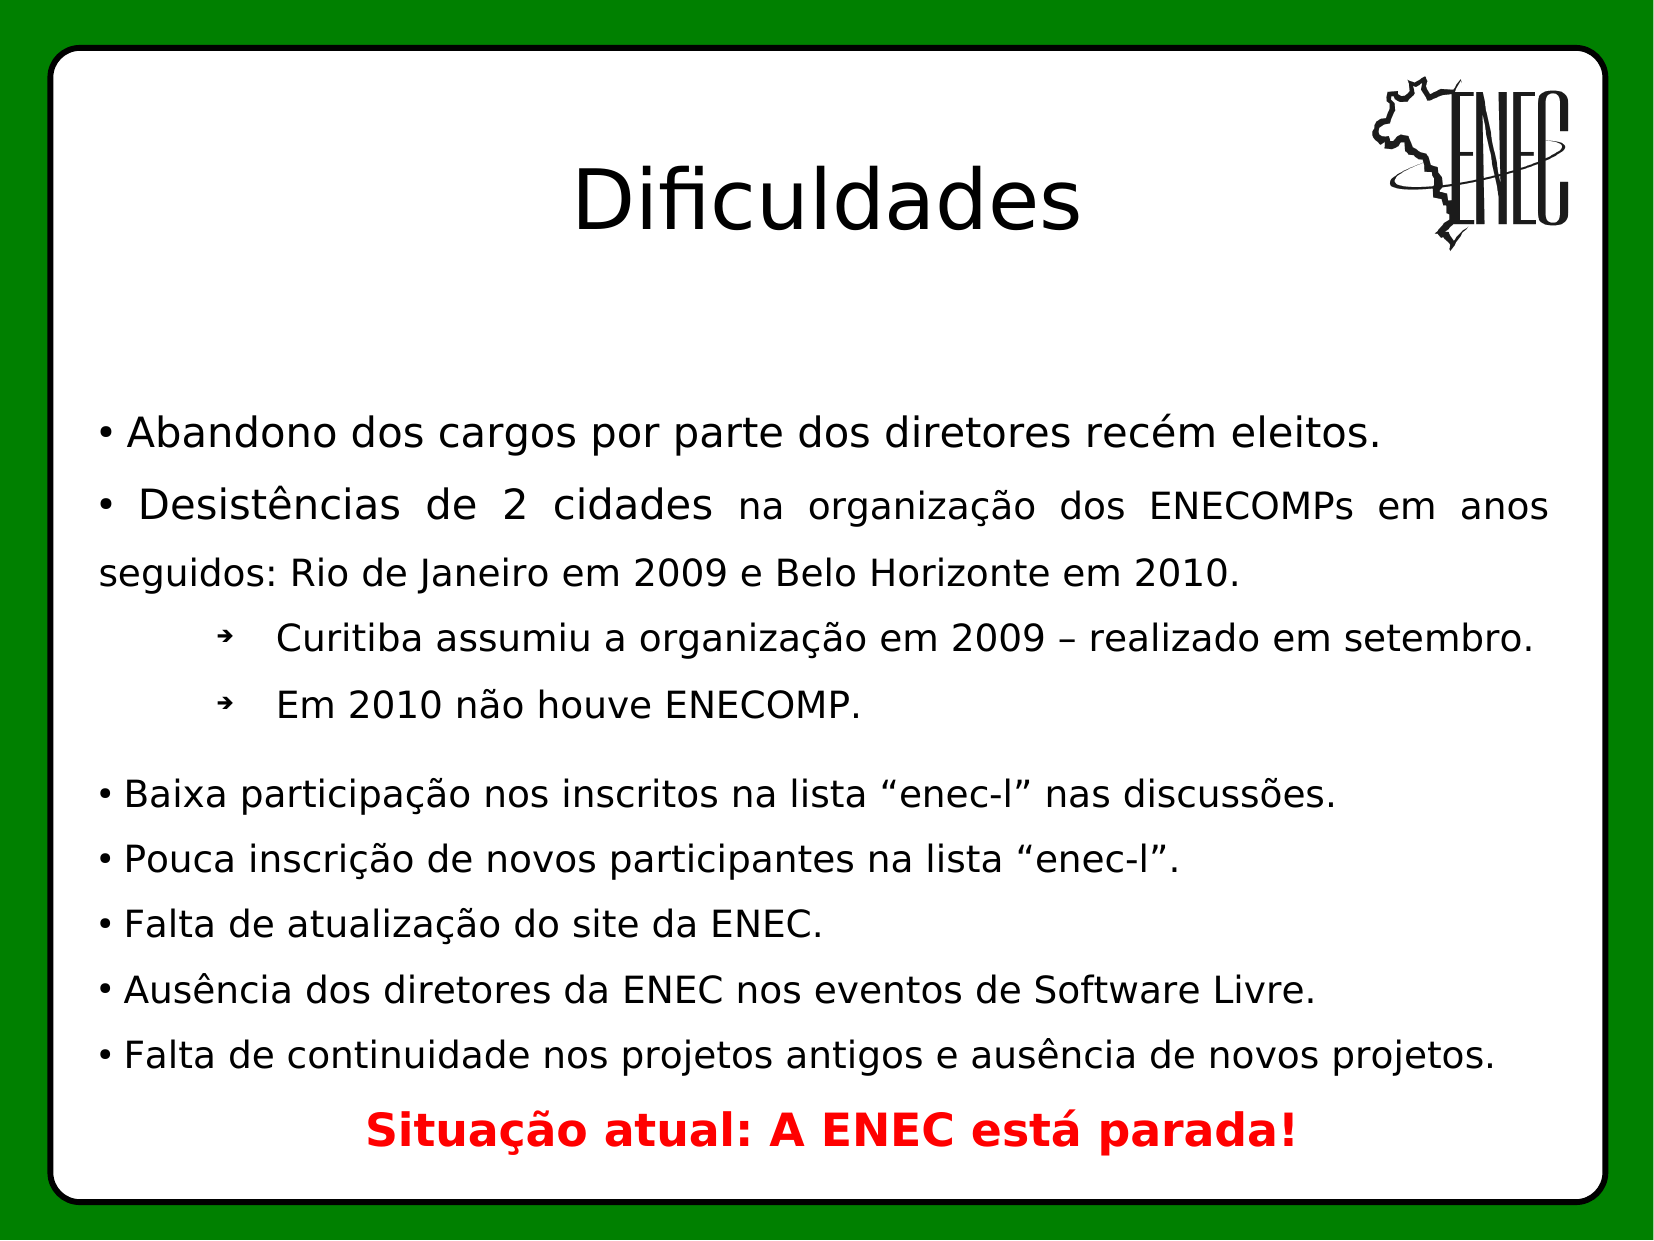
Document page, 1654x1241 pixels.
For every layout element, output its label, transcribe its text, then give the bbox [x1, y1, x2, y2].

title Dificuldades [121, 97, 1534, 305]
list Abandono dos cargos por parte dos diretores recém eleitos. Desistências de 2 cidades na organização dos ENECOMPs em anos seguidos: Rio de Janeiro em 2009 e Belo Horizonte em 2010. Curitiba assumiu a organização em 2009 – realizado em setembro. Em 2010 não houve ENECOMP. Baixa participação nos inscritos na lista “enec-l” nas discussões. Pouca inscrição de novos participantes na lista “enec-l”. Falta de atualização do site da ENEC. Ausência dos diretores da ENEC nos eventos de Software Livre. Falta de continuidade nos projetos antigos e ausência de novos projetos. Situação atual: A ENEC está parada! [98, 384, 1550, 1166]
picture [1367, 71, 1574, 273]
